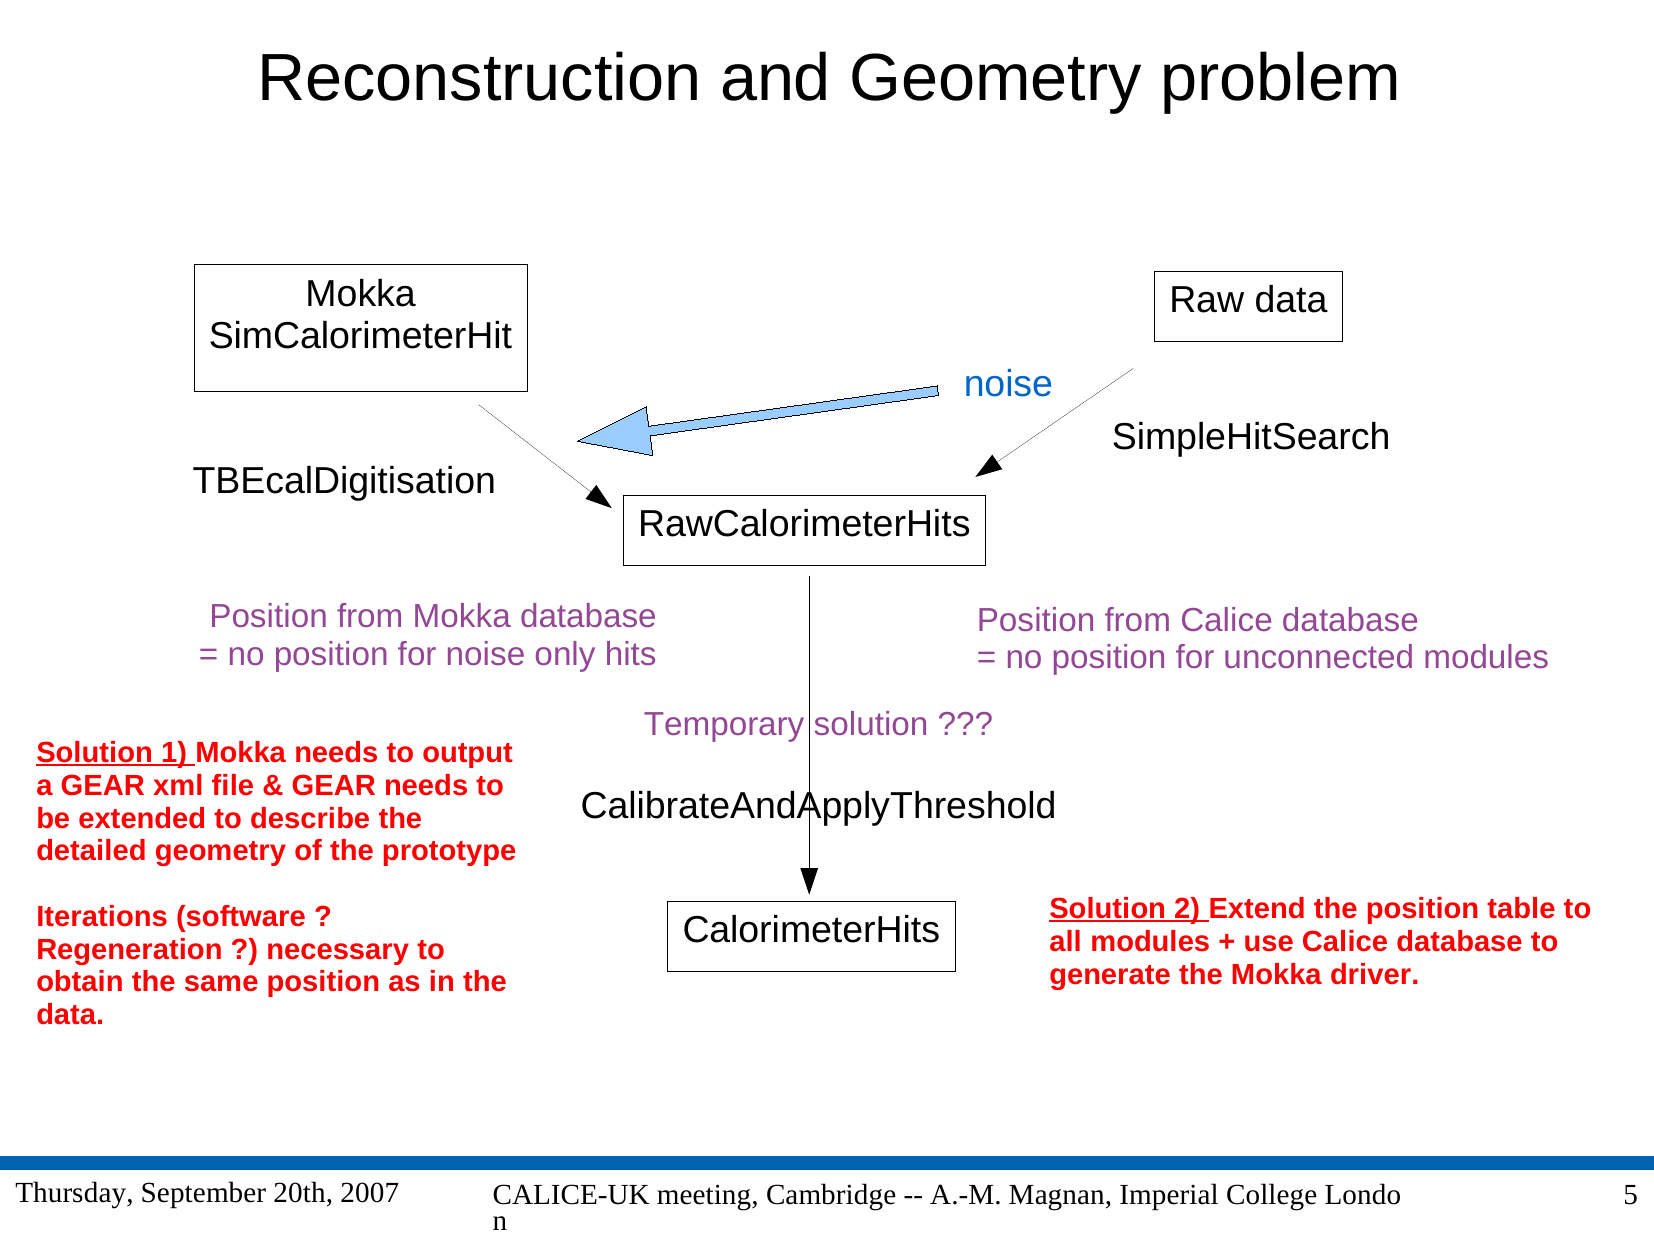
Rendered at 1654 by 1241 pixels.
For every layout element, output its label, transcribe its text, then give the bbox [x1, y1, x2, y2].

text_box Position from Calice database = no position for unconnected modules [962, 593, 1566, 708]
text_box Solution 1) Mokka needs to output a GEAR xml file & GEAR needs to be extended to describe the detailed geometry of the prototype Iterations (software ? Regeneration ?) necessary to obtain the same position as in the data. [21, 728, 551, 1142]
text_box Temporary solution ??? [629, 698, 1009, 763]
text_box RawCalorimeterHits [623, 495, 986, 566]
title Reconstruction and Geometry problem [123, 23, 1536, 132]
text_box CalibrateAndApplyThreshold [565, 776, 809, 848]
text_box Position from Mokka database = no position for noise only hits [184, 590, 673, 705]
text_box Raw data [1154, 271, 1343, 342]
text_box CalibrateAndApplyThreshold [810, 776, 1072, 848]
text_box [577, 385, 939, 456]
text_box noise [949, 355, 1068, 426]
text_box Solution 2) Extend the position table to all modules + use Calice database to generate the Mokka driver. [1034, 884, 1619, 1033]
text_box Mokka SimCalorimeterHit [194, 264, 528, 392]
text_box CalorimeterHits [667, 901, 956, 972]
text_box TBEcalDigitisation [177, 452, 511, 523]
text_box SimpleHitSearch [1097, 407, 1406, 479]
